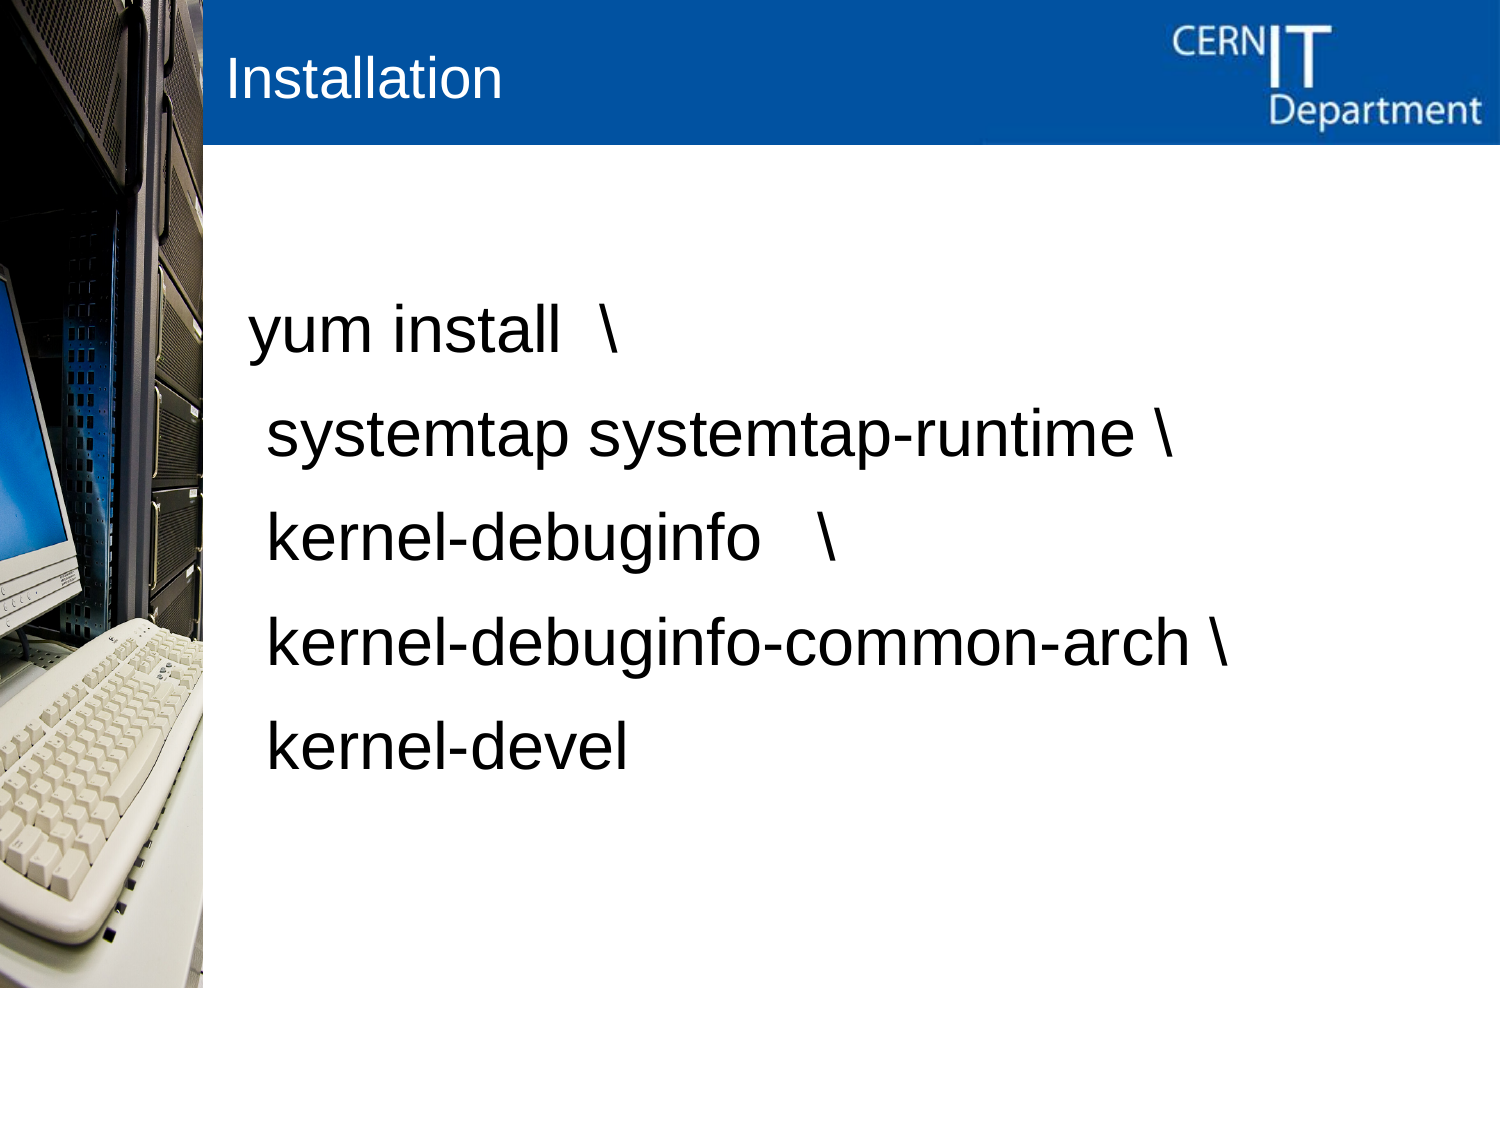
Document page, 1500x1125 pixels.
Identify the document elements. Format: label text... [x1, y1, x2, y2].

picture [0, 0, 1500, 988]
list yum install \ systemtap systemtap-runtime \ kernel-debuginfo \ kernel-debuginfo-common-arch \ kernel-devel [211, 187, 1449, 931]
title Installation [225, 44, 1088, 113]
